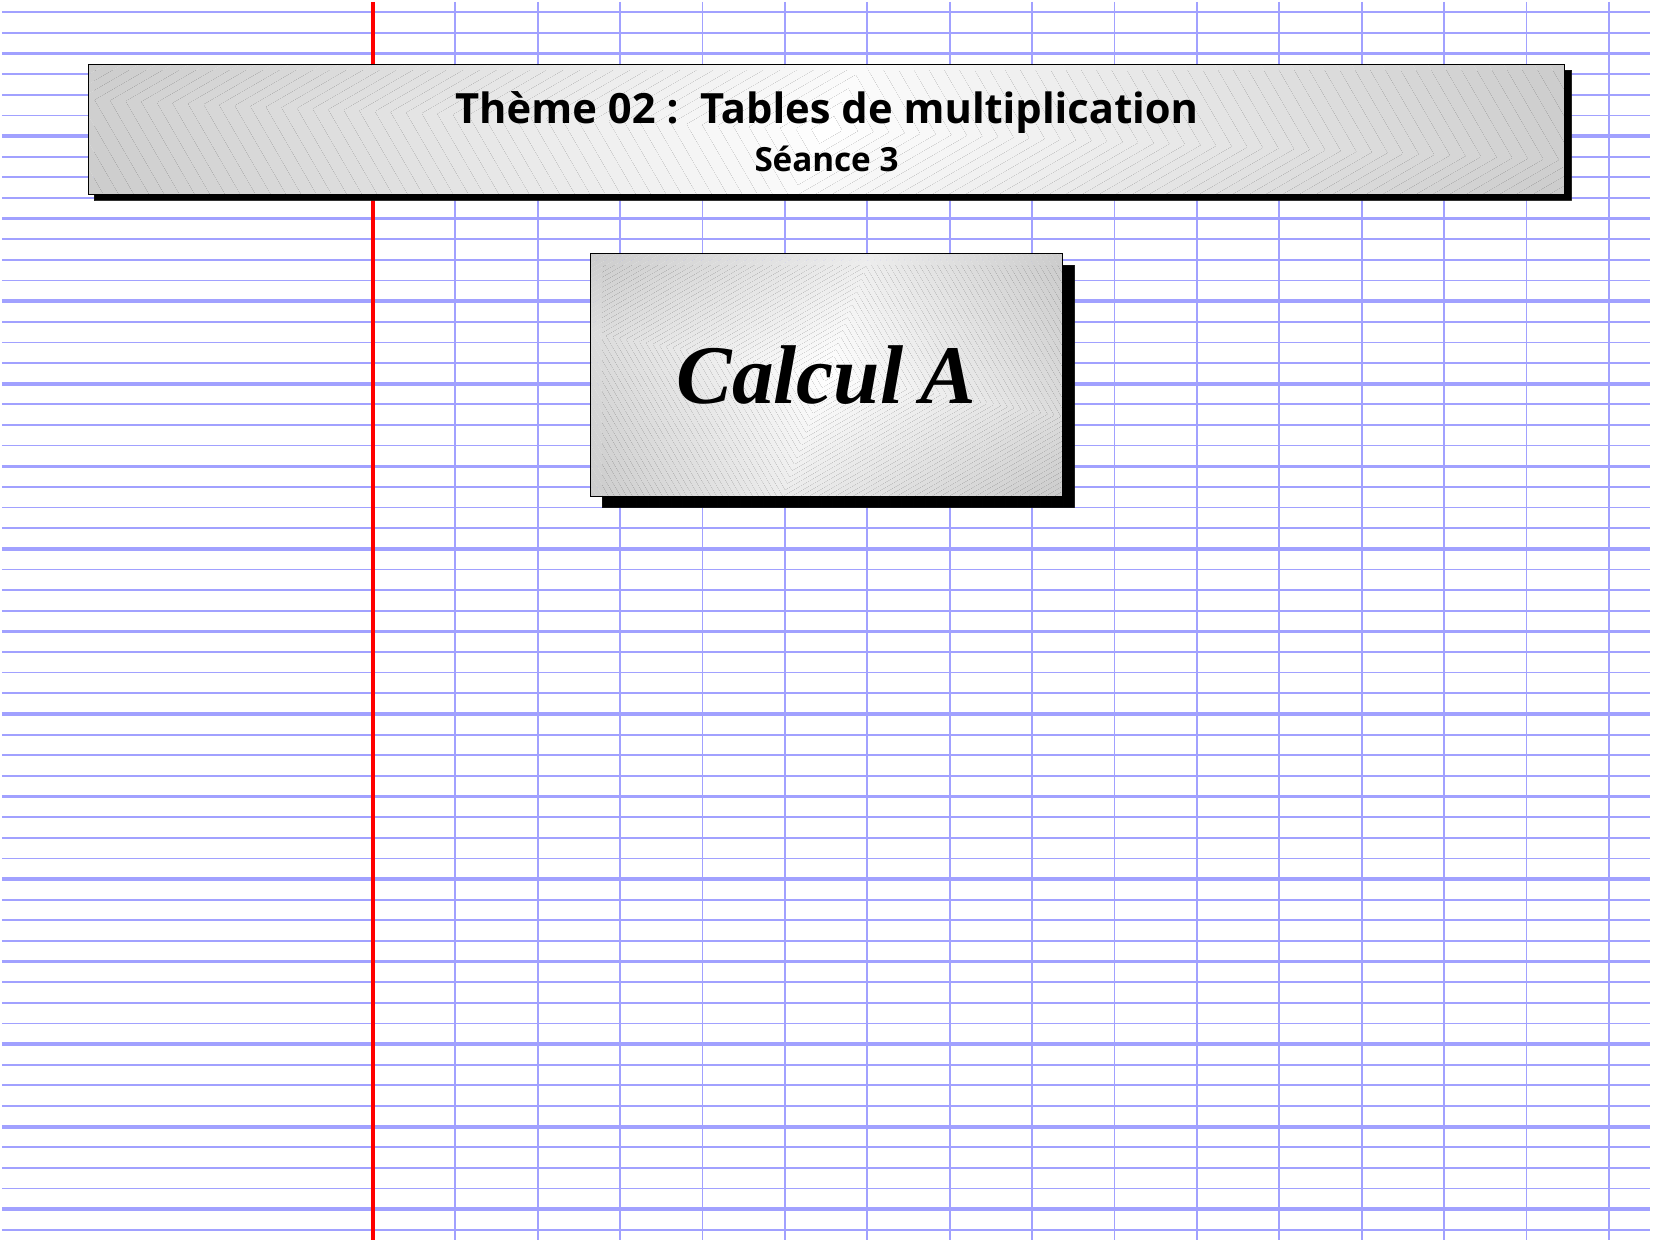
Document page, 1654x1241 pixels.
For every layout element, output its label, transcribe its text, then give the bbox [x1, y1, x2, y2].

picture [0, 0, 1654, 1241]
text_box Calcul A [590, 253, 1063, 497]
text_box Thème 02 : Tables de multiplication Séance 3 [88, 64, 1565, 195]
